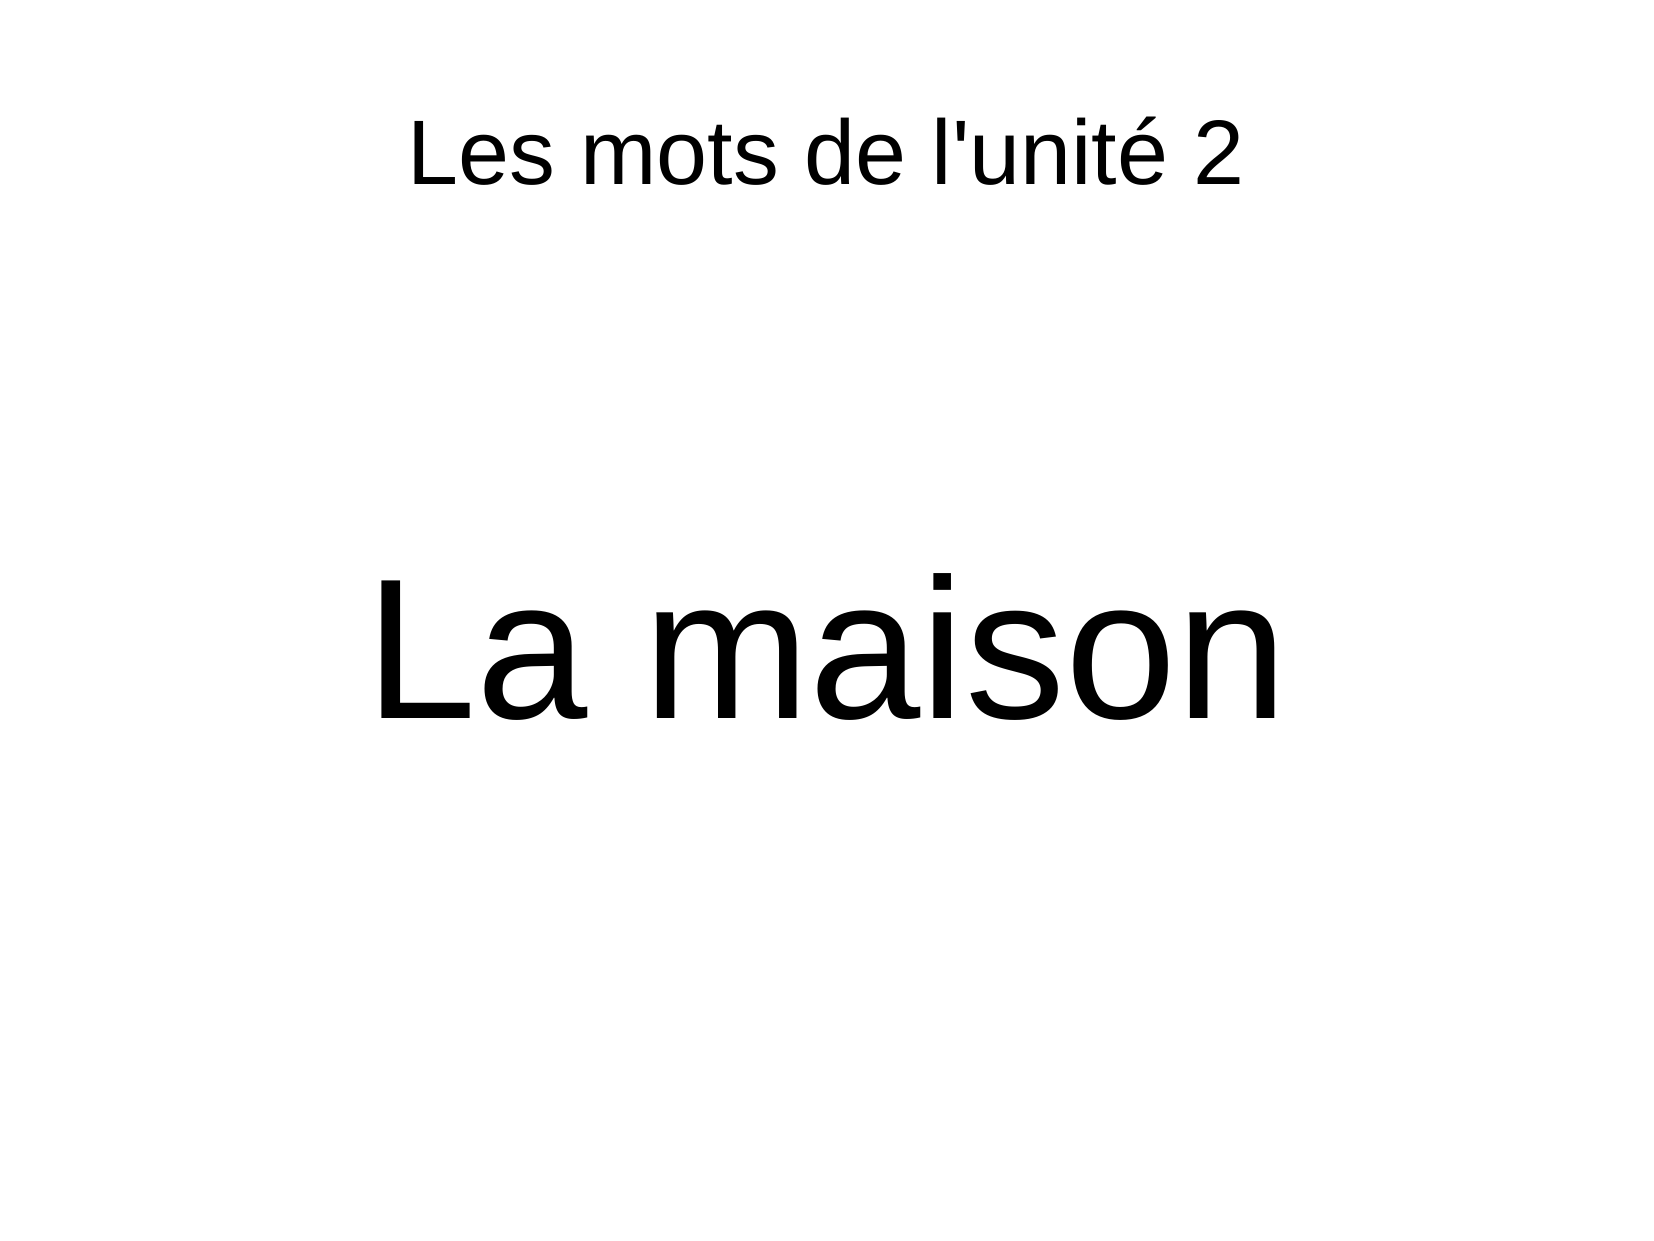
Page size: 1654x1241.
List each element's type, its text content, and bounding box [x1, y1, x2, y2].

subtitle La maison [82, 290, 1571, 1010]
title Les mots de l'unité 2 [82, 49, 1571, 257]
